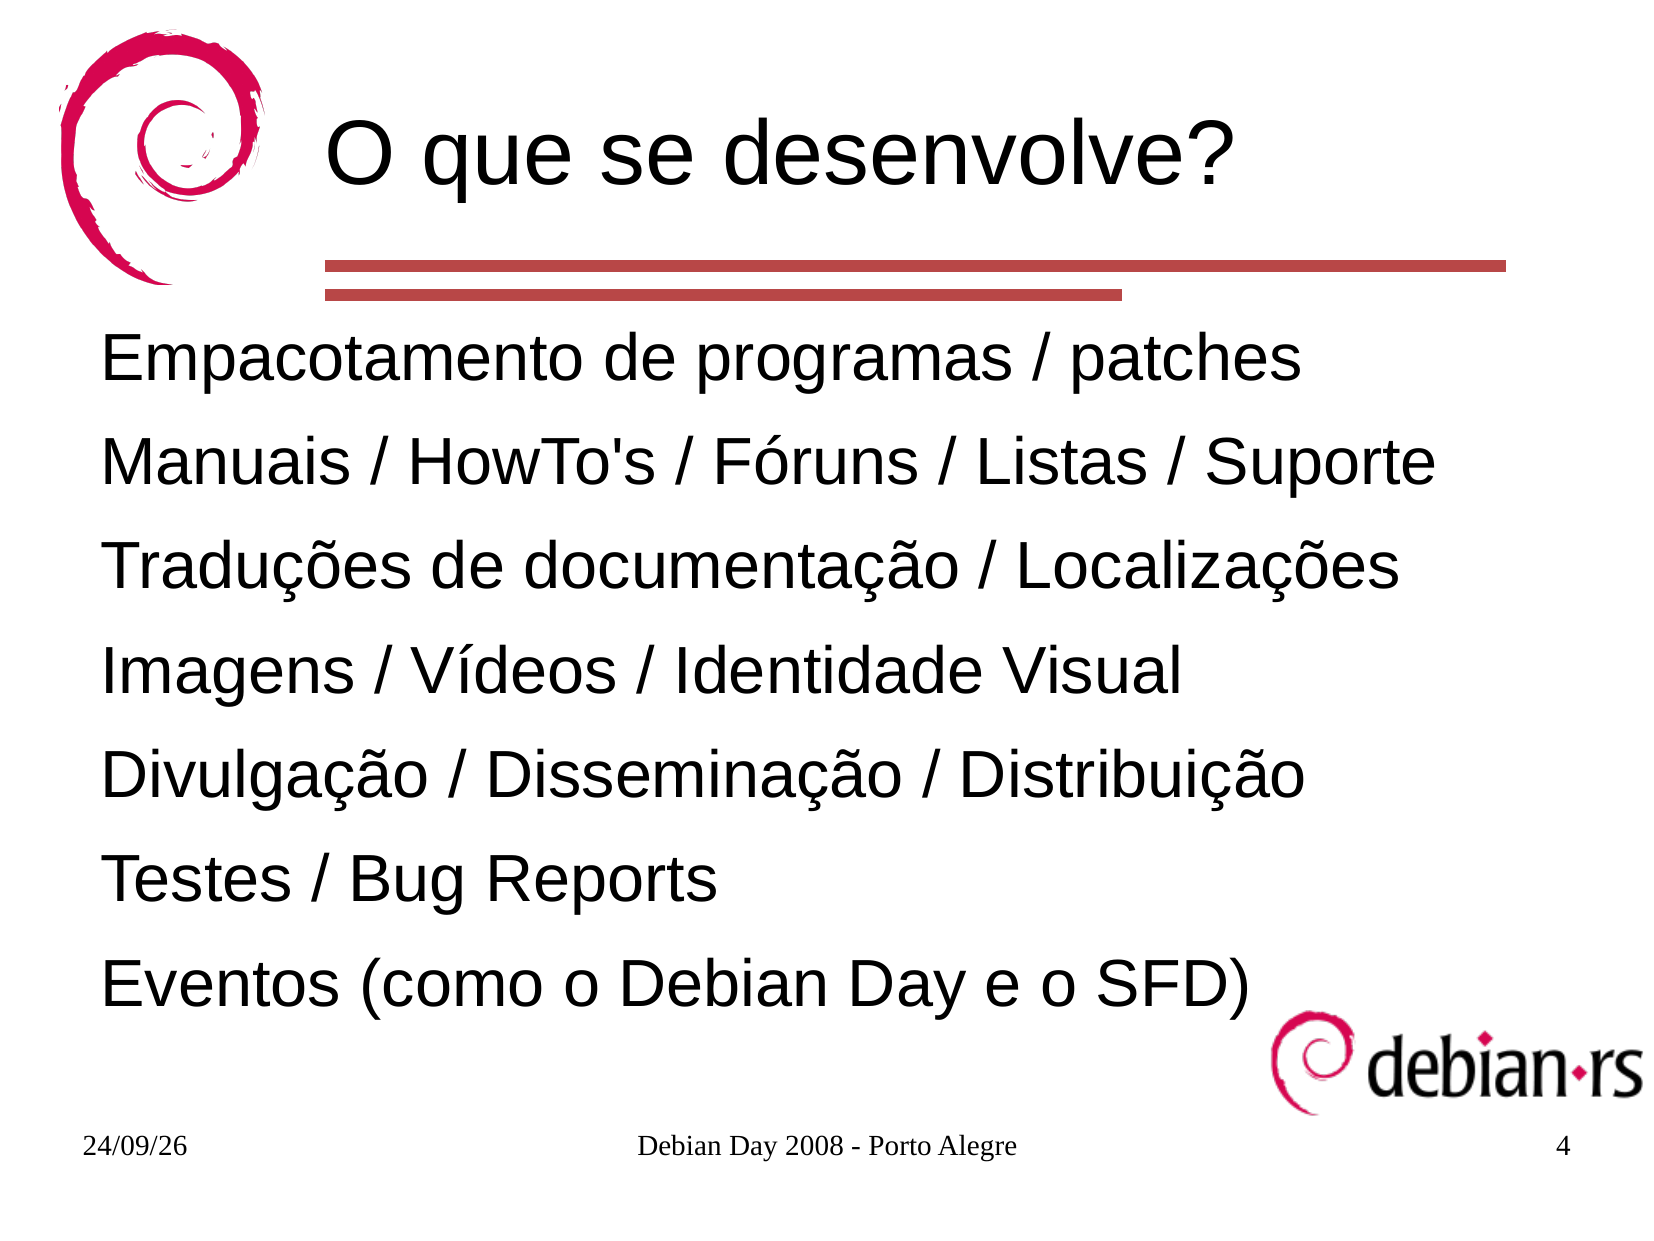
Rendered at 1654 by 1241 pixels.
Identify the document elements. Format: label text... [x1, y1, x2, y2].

picture [1571, 1006, 1654, 1122]
picture [59, 29, 265, 285]
list Empacotamento de programas / patches Manuais / HowTo's / Fóruns / Listas / Suporte Traduções de documentação / Localizações Imagens / Vídeos / Identidade Visual Divulgação / Disseminação / Distribuição Testes / Bug Reports Eventos (como o Debian Day e o SFD) [82, 319, 1571, 1123]
title O que se desenvolve? [324, 49, 1571, 257]
